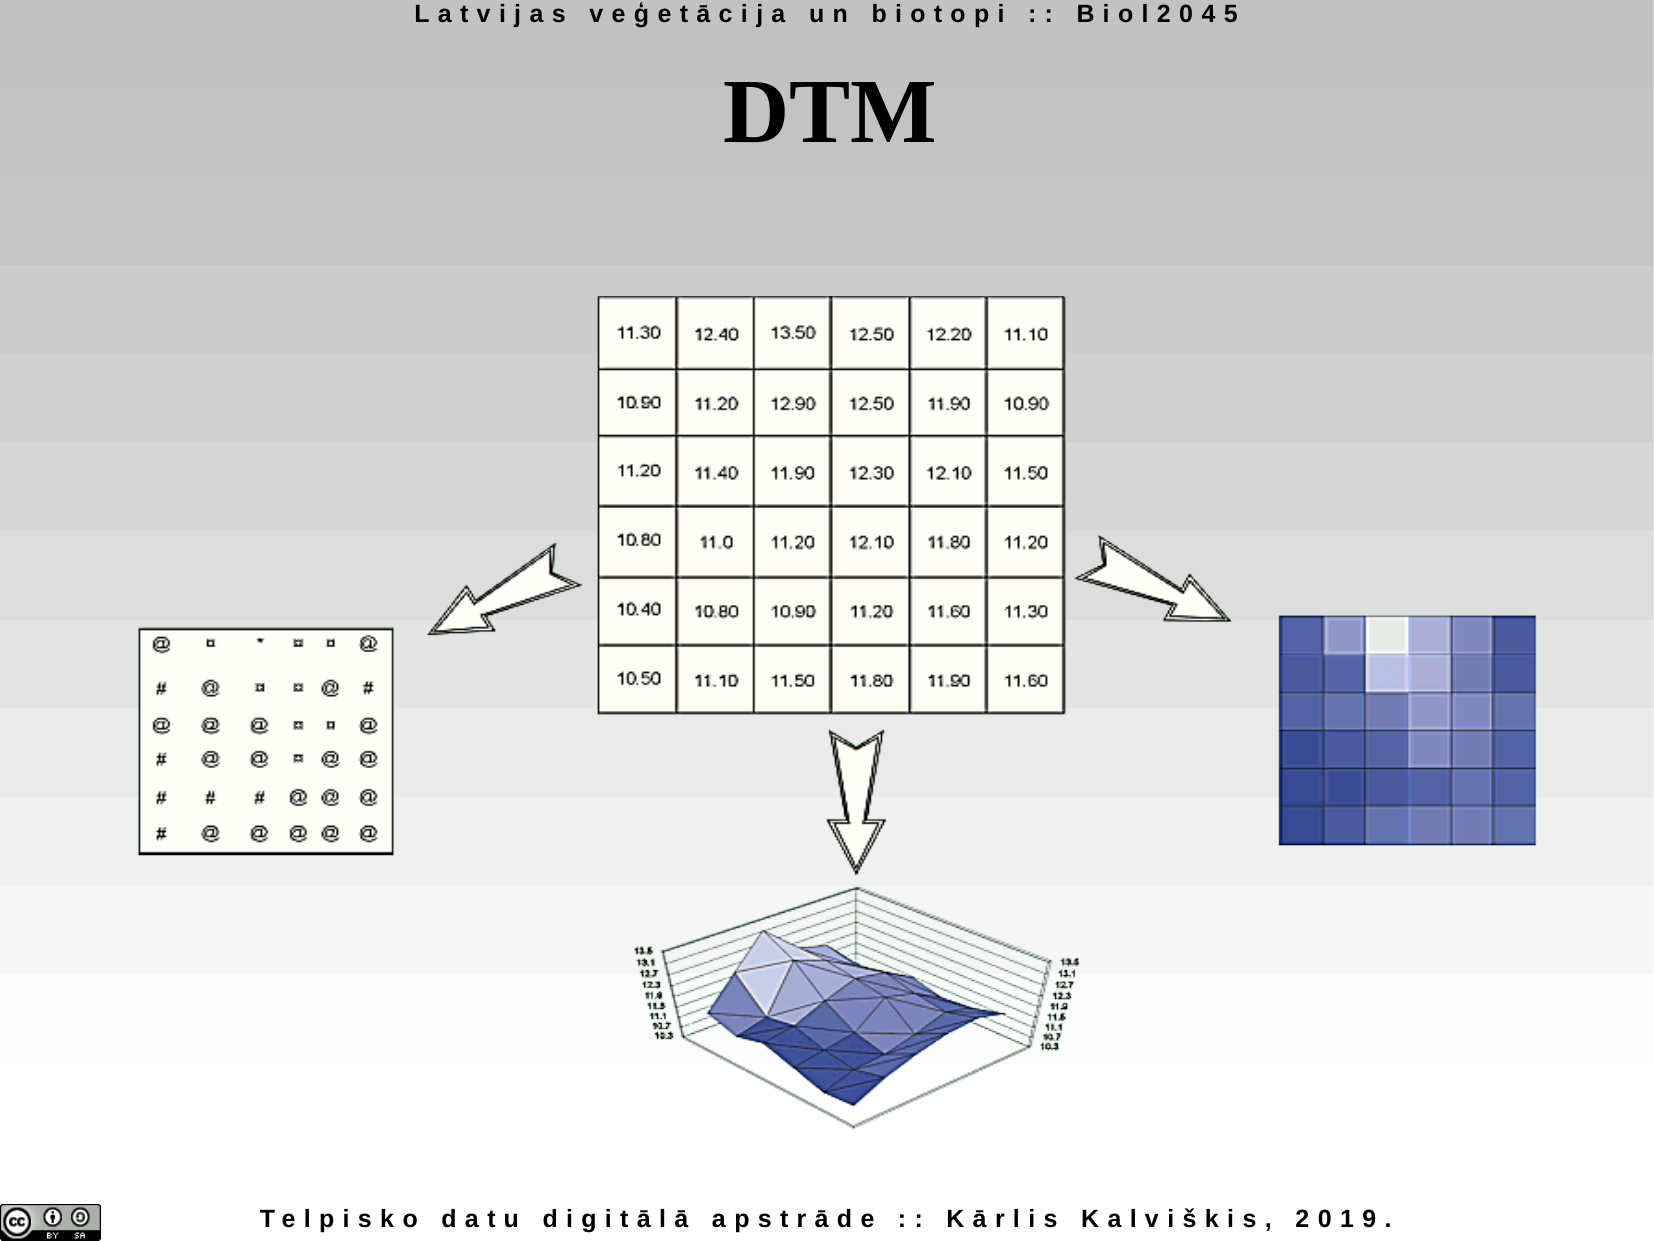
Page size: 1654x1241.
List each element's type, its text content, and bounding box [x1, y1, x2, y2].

title DTM [34, 61, 1626, 296]
picture [0, 0, 1654, 1241]
